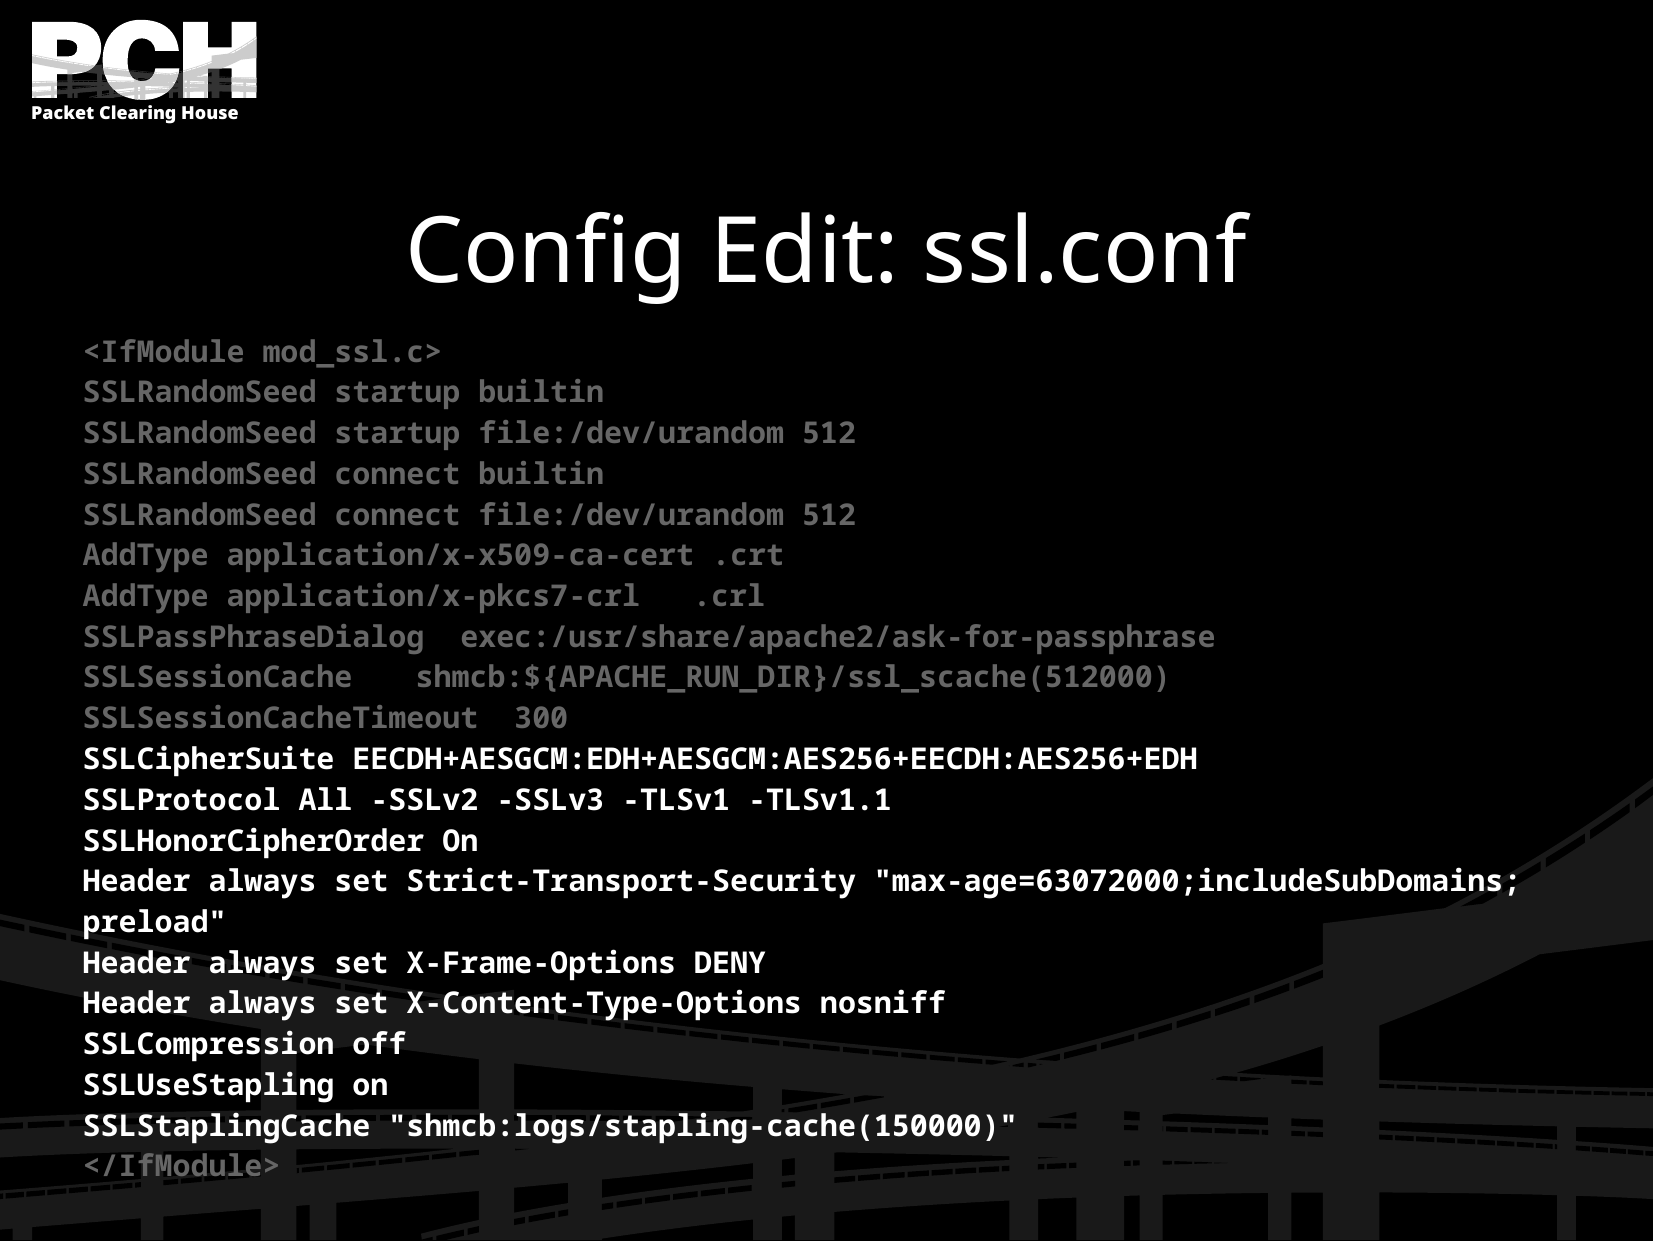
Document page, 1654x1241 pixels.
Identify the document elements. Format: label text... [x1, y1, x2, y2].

title Config Edit: ssl.conf [0, 143, 1653, 352]
list <IfModule mod_ssl.c> SSLRandomSeed startup builtin SSLRandomSeed startup file:/dev/urandom 512 SSLRandomSeed connect builtin SSLRandomSeed connect file:/dev/urandom 512 AddType application/x-x509-ca-cert .crt AddType application/x-pkcs7-crl .crl SSLPassPhraseDialog exec:/usr/share/apache2/ask-for-passphrase SSLSessionCache shmcb:${APACHE_RUN_DIR}/ssl_scache(512000) SSLSessionCacheTimeout 300 SSLCipherSuite EECDH+AESGCM:EDH+AESGCM:AES256+EECDH:AES256+EDH SSLProtocol All -SSLv2 -SSLv3 -TLSv1 -TLSv1.1 SSLHonorCipherOrder On Header always set Strict-Transport-Security "max-age=63072000;includeSubDomains; preload" Header always set X-Frame-Options DENY Header always set X-Content-Type-Options nosniff SSLCompression off SSLUseStapling on SSLStaplingCache "shmcb:logs/stapling-cache(150000)" </IfModule> [82, 330, 1636, 1201]
